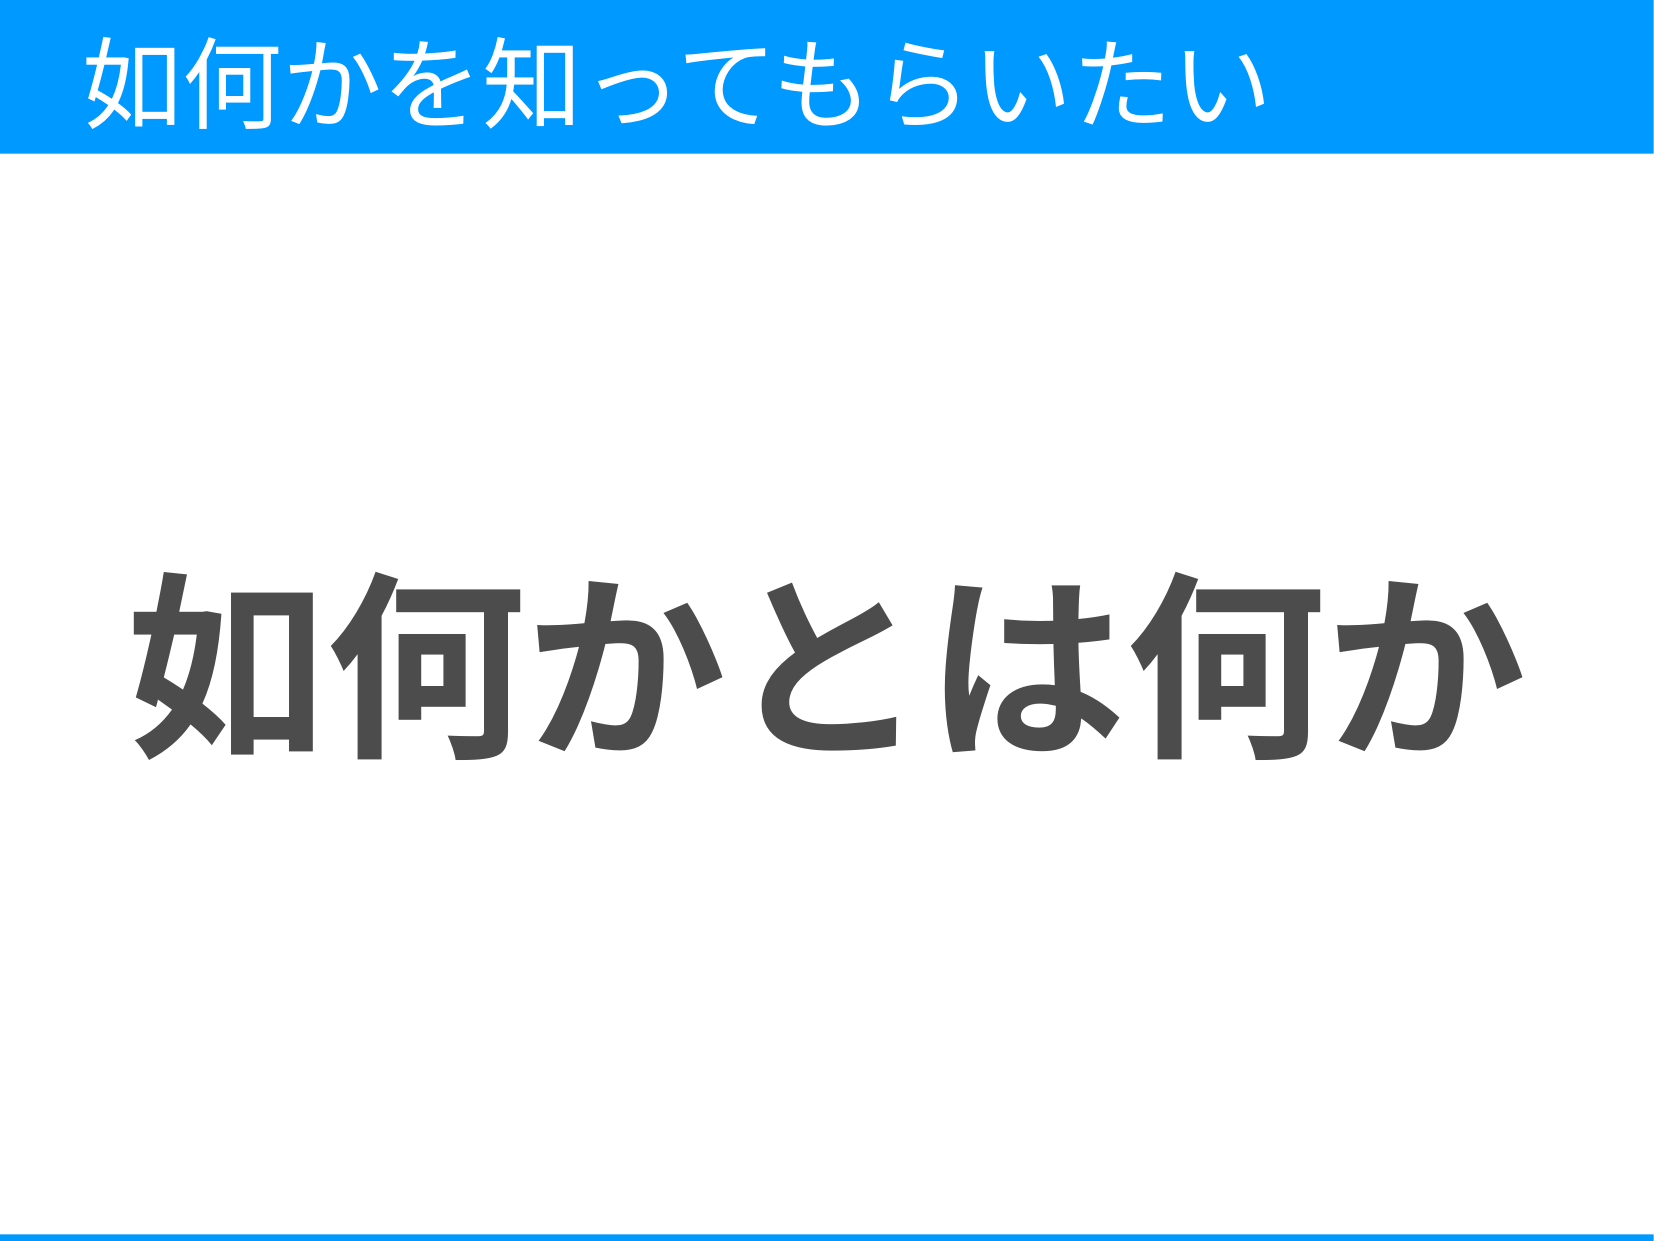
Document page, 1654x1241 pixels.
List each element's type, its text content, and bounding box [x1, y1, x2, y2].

title 如何かを知ってもらいたい [82, 3, 1571, 153]
list 如何かとは何か [82, 510, 1571, 862]
